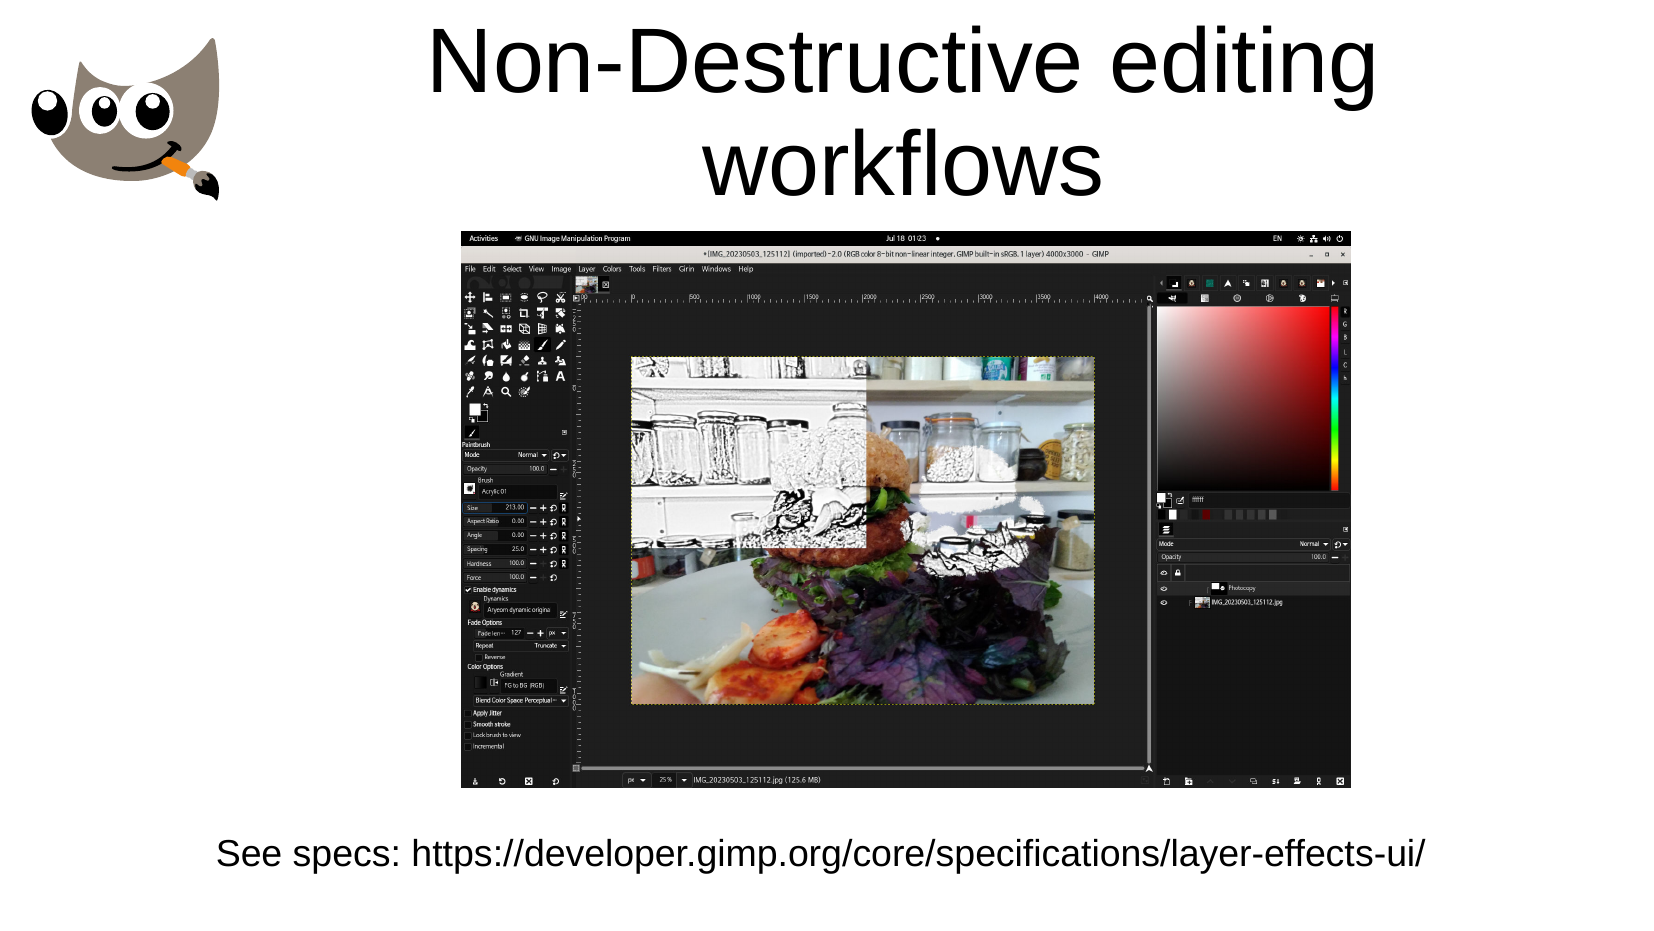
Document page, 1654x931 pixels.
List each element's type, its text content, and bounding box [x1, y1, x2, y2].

text_box See specs: https://developer.gimp.org/core/specifications/layer-effects-ui/ [201, 825, 1654, 882]
title Non-Destructive editing workflows [232, 9, 1576, 216]
picture [461, 231, 1351, 788]
